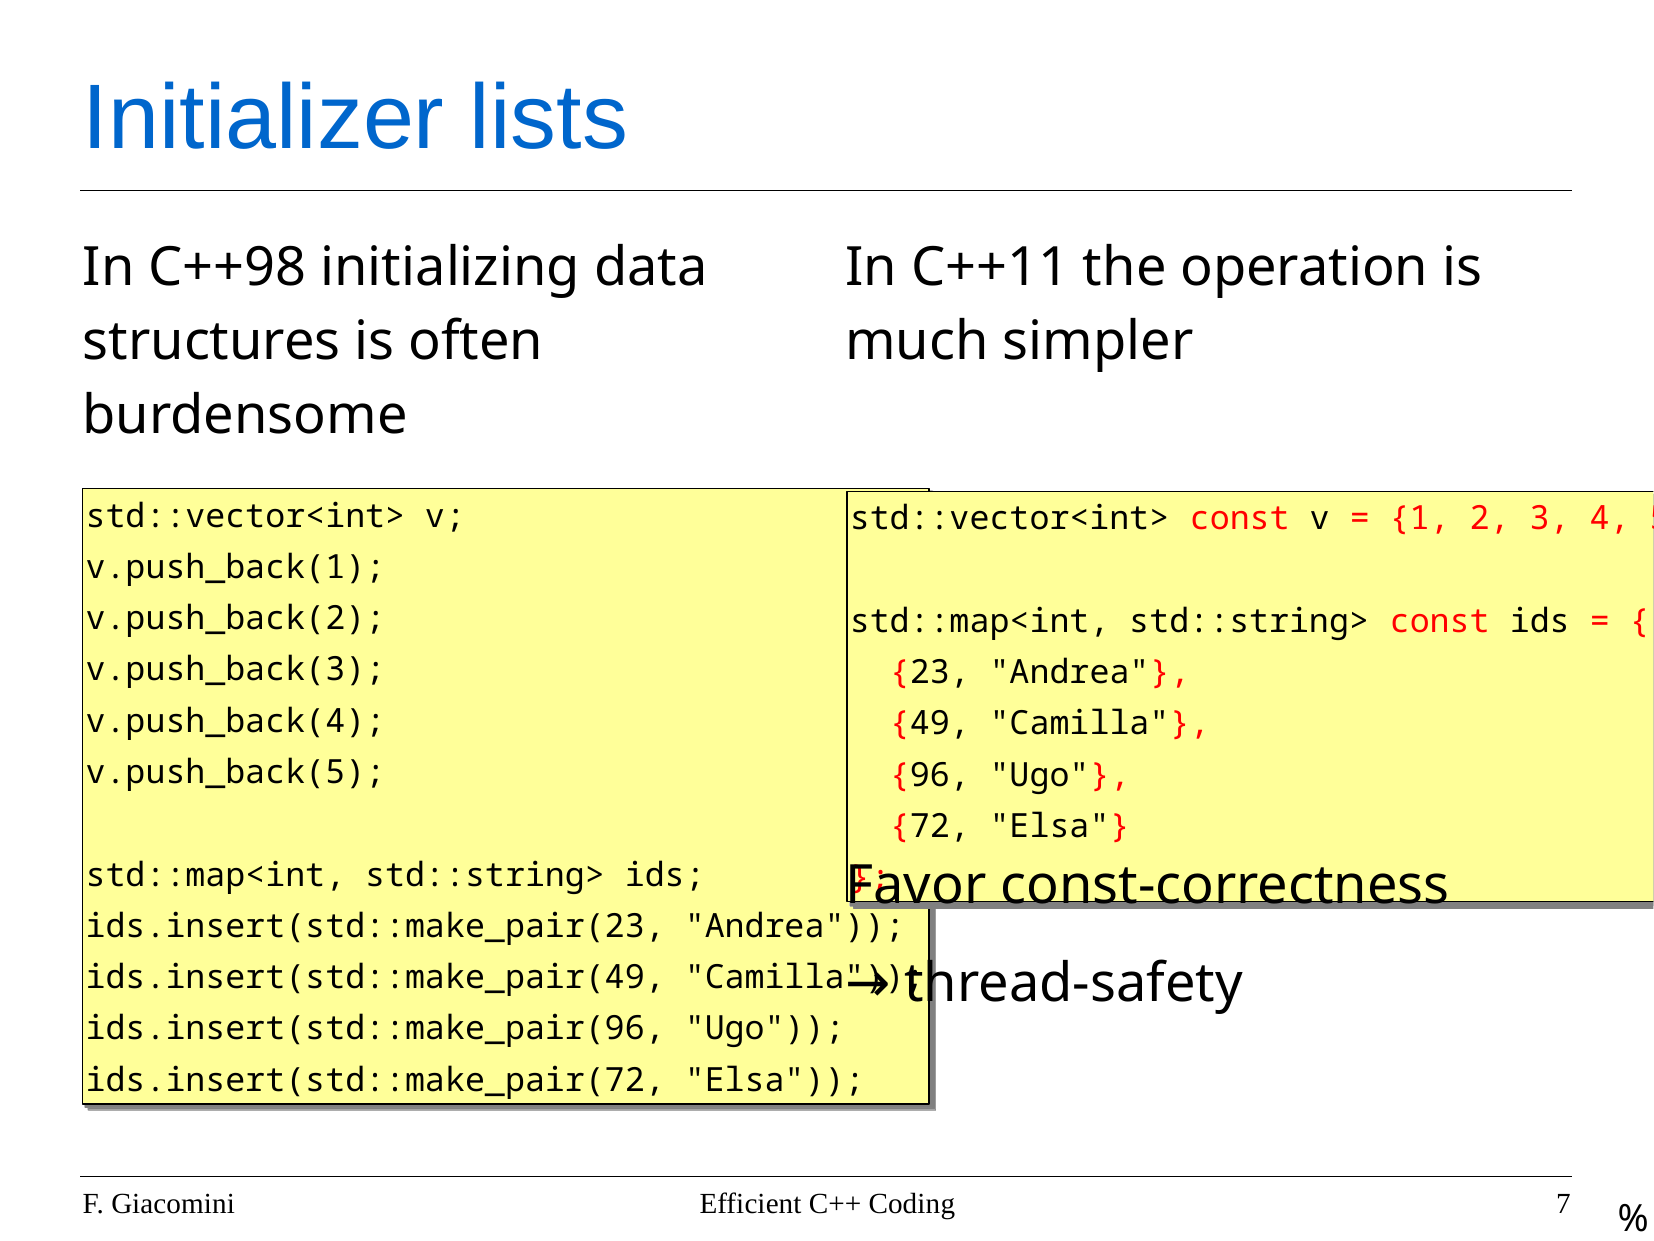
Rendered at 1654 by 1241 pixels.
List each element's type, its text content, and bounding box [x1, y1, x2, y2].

text_box % [1614, 1188, 1654, 1237]
list Favor const-correctness → thread-safety [845, 845, 1572, 1111]
list In C++11 the operation is much simpler [845, 227, 1572, 667]
text_box std::vector<int> v; v.push_back(1); v.push_back(2); v.push_back(3); v.push_back(4); v.push_back(5); std::map<int, std::string> ids; ids.insert(std::make_pair(23, "Andrea")); ids.insert(std::make_pair(49, "Camilla")); ids.insert(std::make_pair(96, "Ugo")); ids.insert(std::make_pair(72, "Elsa")); [809, 488, 846, 1104]
text_box std::vector<int> const v = {1, 2, 3, 4, 5}; std::map<int, std::string> const ids = { {23, "Andrea"}, {49, "Camilla"}, {96, "Ugo"}, {72, "Elsa"} }; [846, 491, 1654, 902]
list In C++98 initializing data structures is often burdensome [82, 227, 809, 1149]
title Initializer lists [82, 49, 1571, 184]
